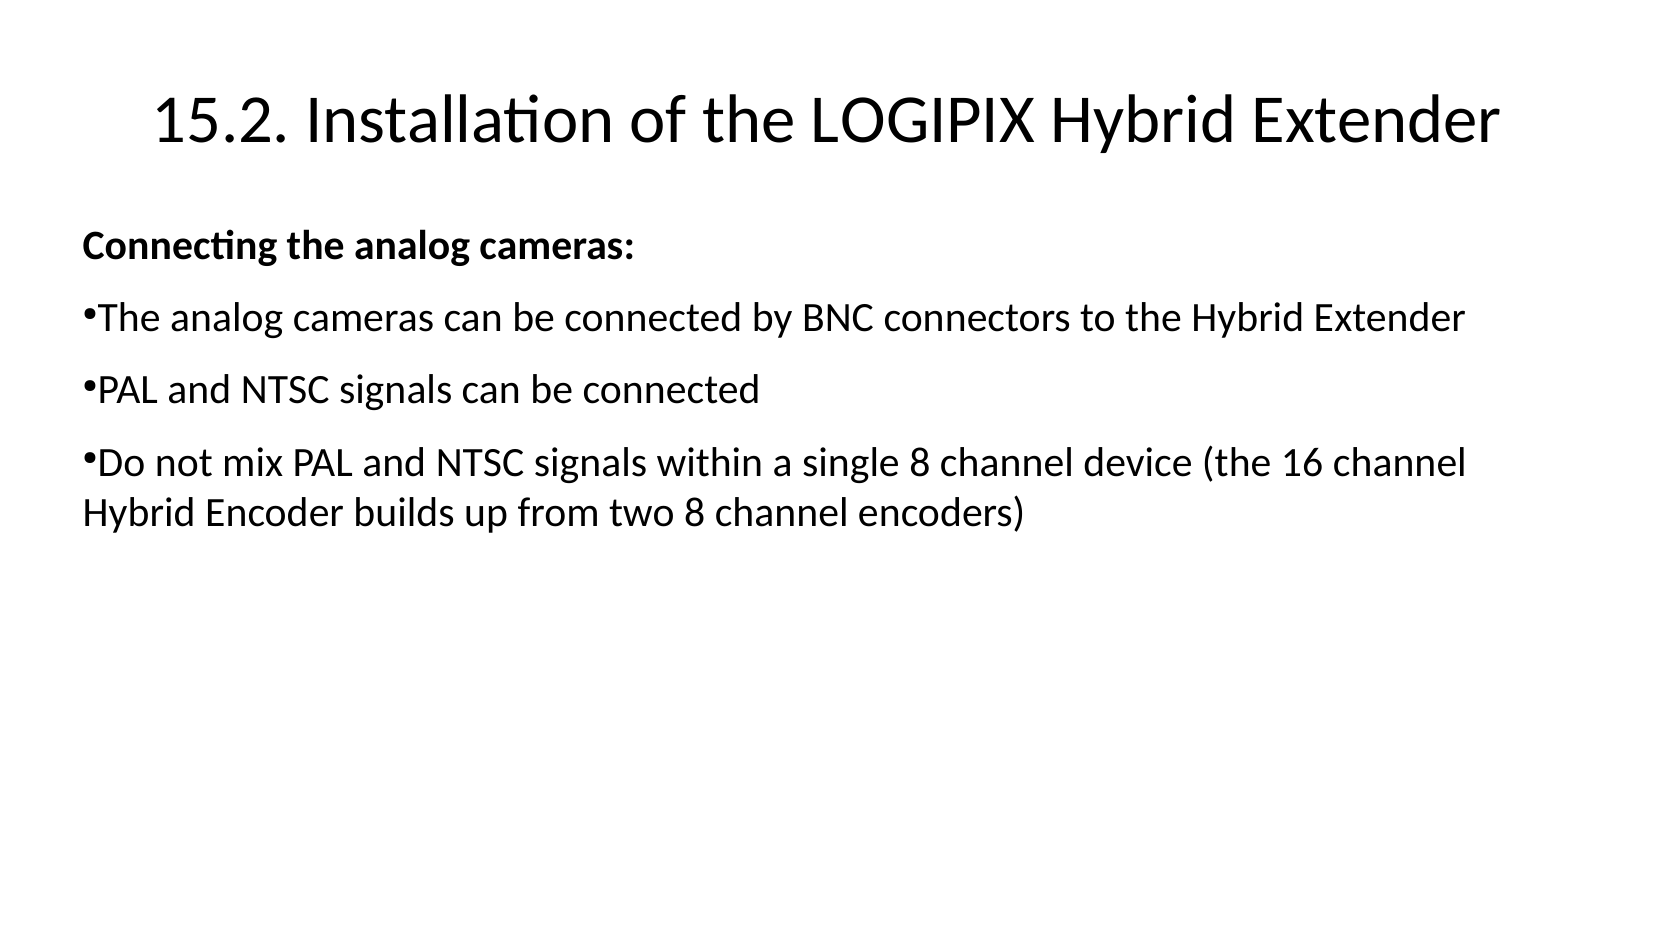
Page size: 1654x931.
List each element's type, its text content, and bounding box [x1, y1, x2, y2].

subtitle Connecting the analog cameras: The analog cameras can be connected by BNC connectors to the Hybrid Extender PAL and NTSC signals can be connected Do not mix PAL and NTSC signals within a single 8 channel device (the 16 channel Hybrid Encoder builds up from two 8 channel encoders) [82, 217, 1571, 758]
title 15.2. Installation of the LOGIPIX Hybrid Extender [82, 73, 1571, 157]
